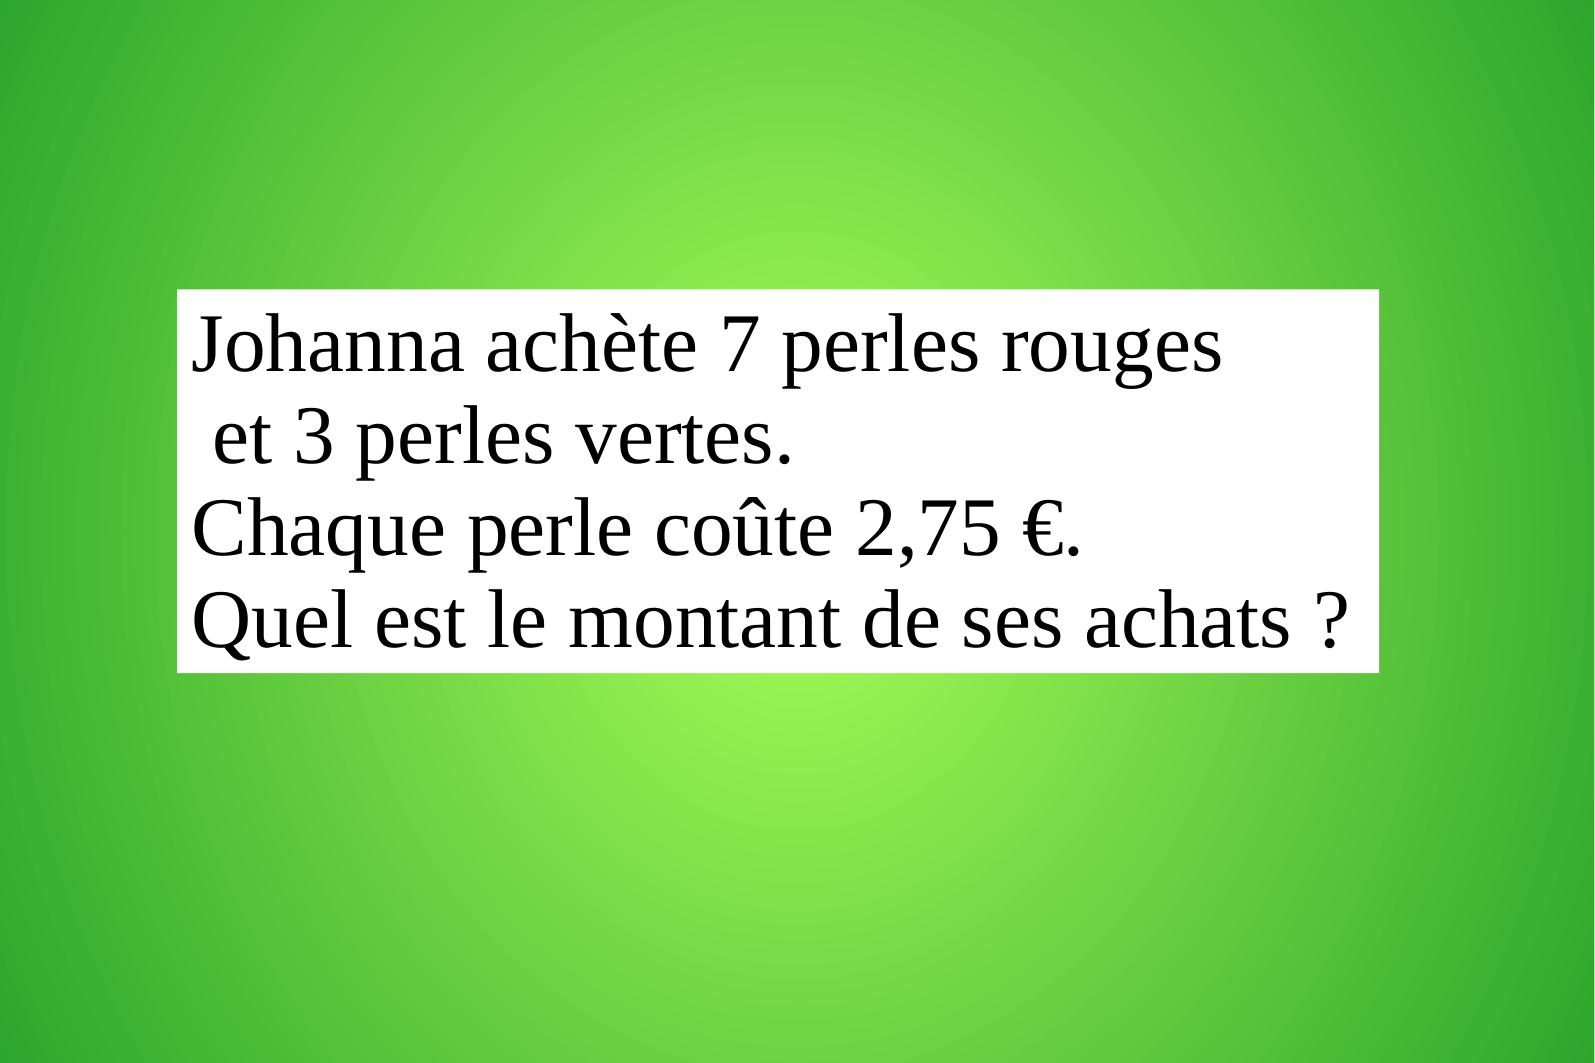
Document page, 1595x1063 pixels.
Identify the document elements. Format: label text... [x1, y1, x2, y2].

text_box Johanna achète 7 perles rouges et 3 perles vertes. Chaque perle coûte 2,75 €. Quel est le montant de ses achats ? [177, 289, 1380, 674]
picture [0, 0, 1595, 1063]
